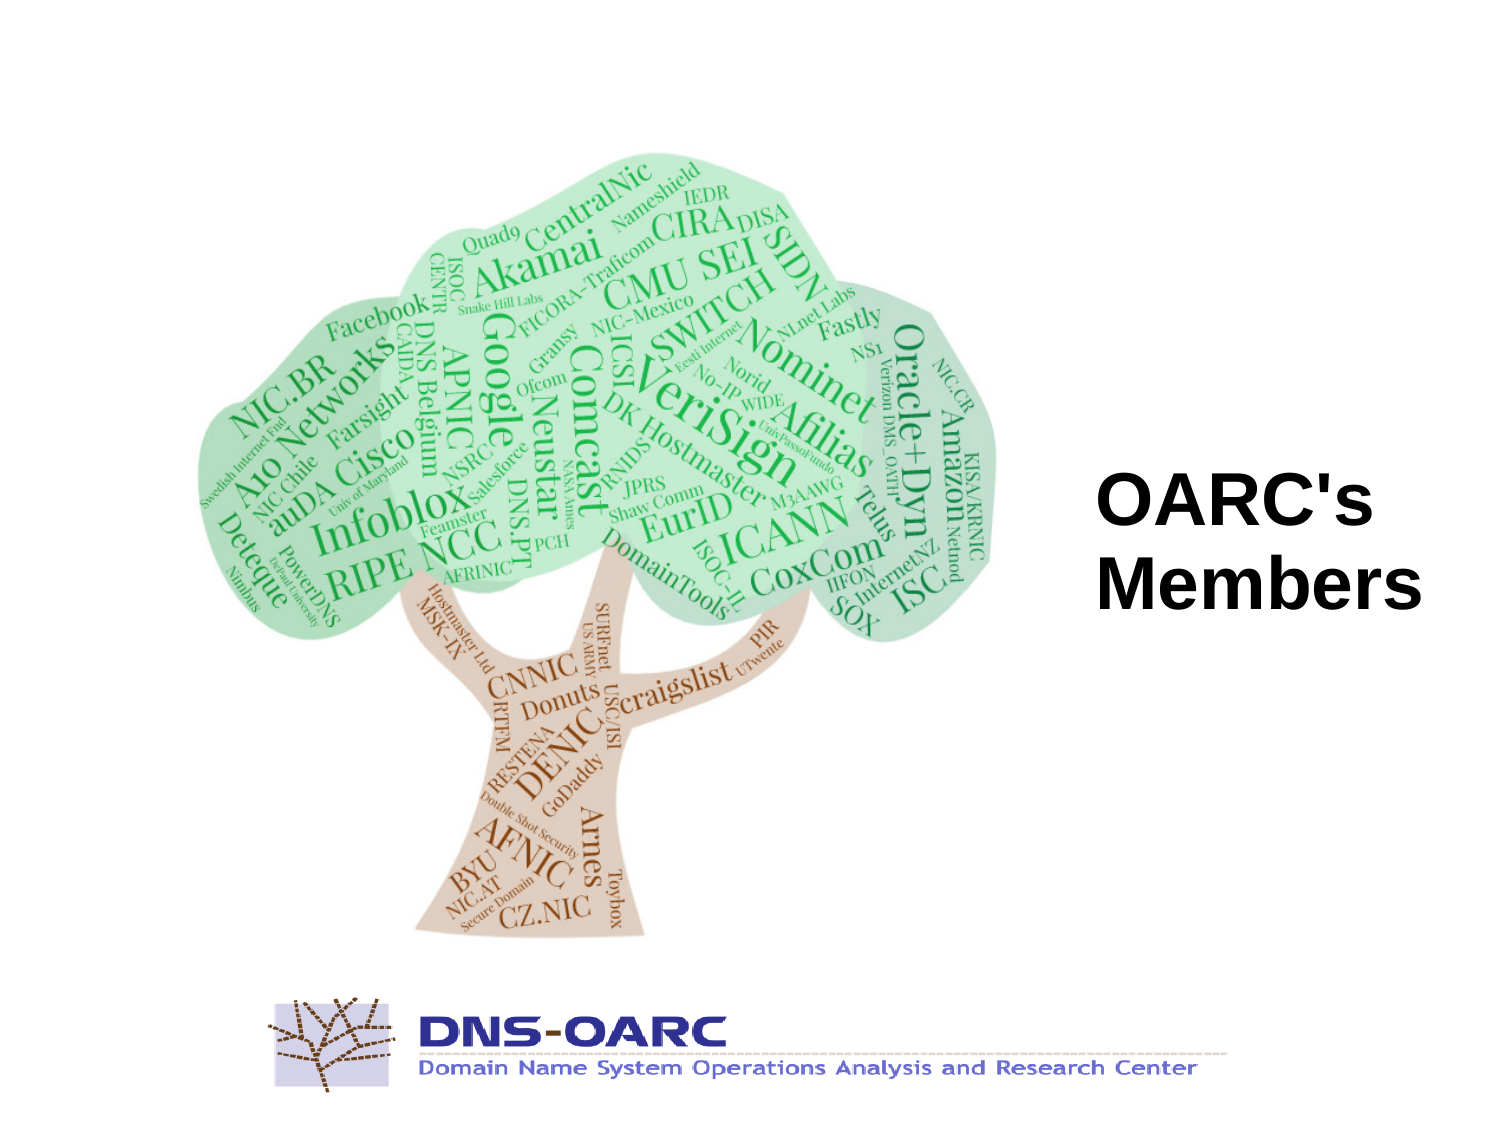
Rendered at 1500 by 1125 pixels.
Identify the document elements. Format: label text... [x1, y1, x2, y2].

picture [214, 991, 1259, 1099]
list OARC's Members [1095, 457, 1426, 668]
picture [176, 131, 1018, 959]
